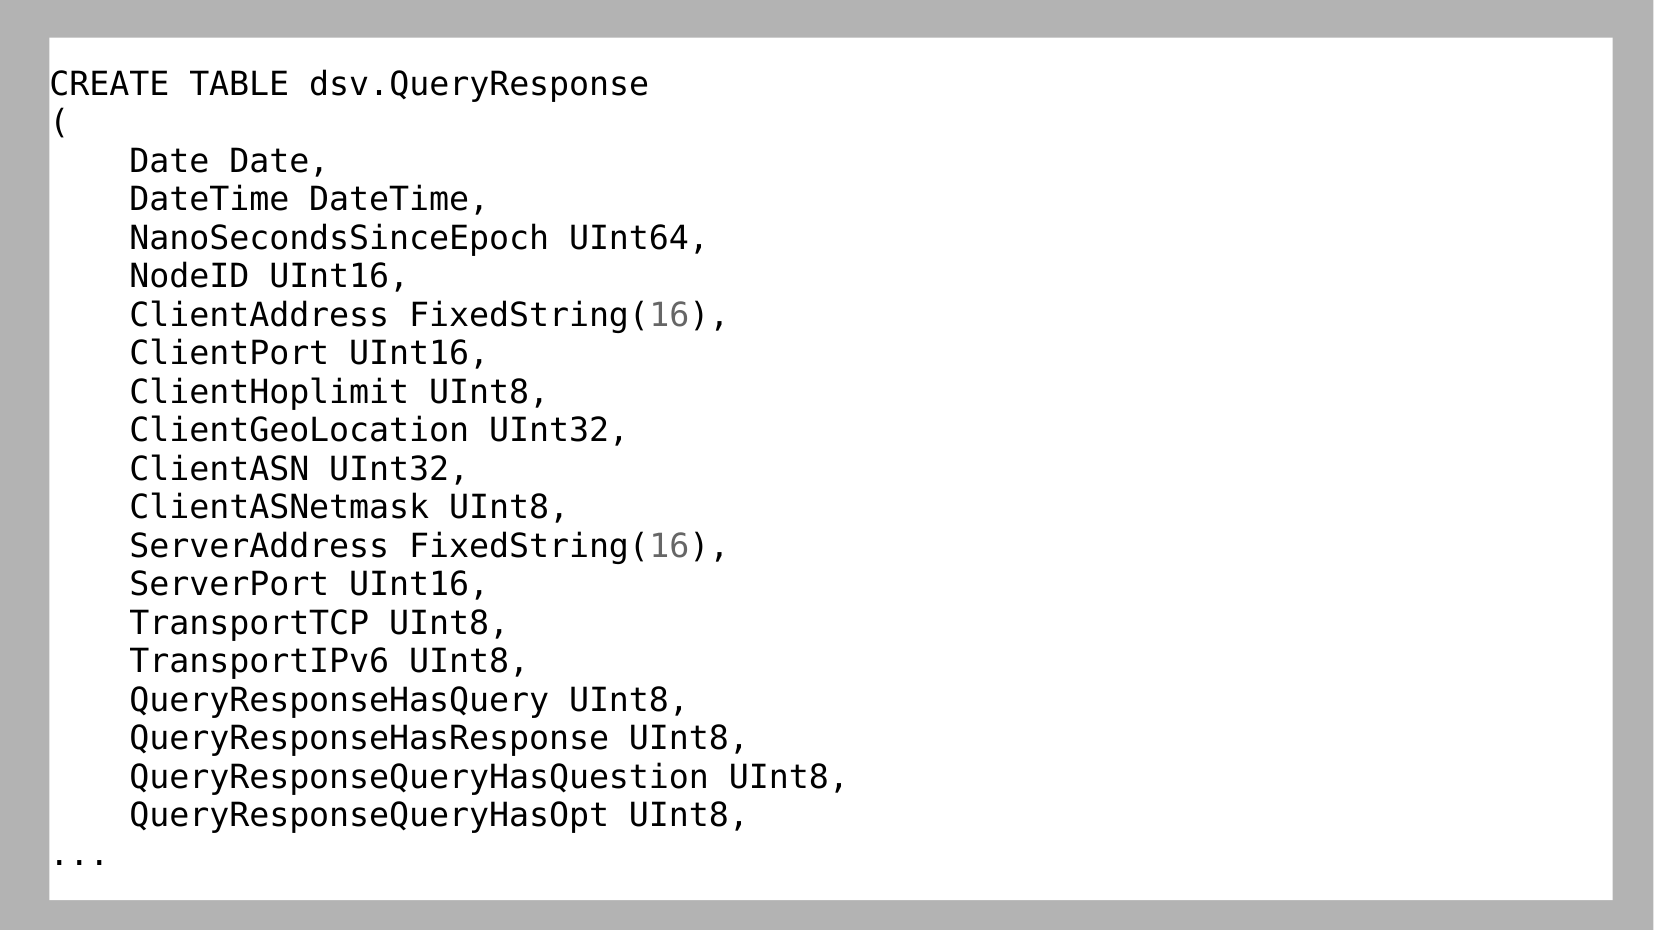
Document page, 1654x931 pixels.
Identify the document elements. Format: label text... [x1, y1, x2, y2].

subtitle CREATE TABLE dsv.QueryResponse ( Date Date, DateTime DateTime, NanoSecondsSinceEpoch UInt64, NodeID UInt16, ClientAddress FixedString(16), ClientPort UInt16, ClientHoplimit UInt8, ClientGeoLocation UInt32, ClientASN UInt32, ClientASNetmask UInt8, ServerAddress FixedString(16), ServerPort UInt16, TransportTCP UInt8, TransportIPv6 UInt8, QueryResponseHasQuery UInt8, QueryResponseHasResponse UInt8, QueryResponseQueryHasQuestion UInt8, QueryResponseQueryHasOpt UInt8, ... [49, 37, 1613, 901]
